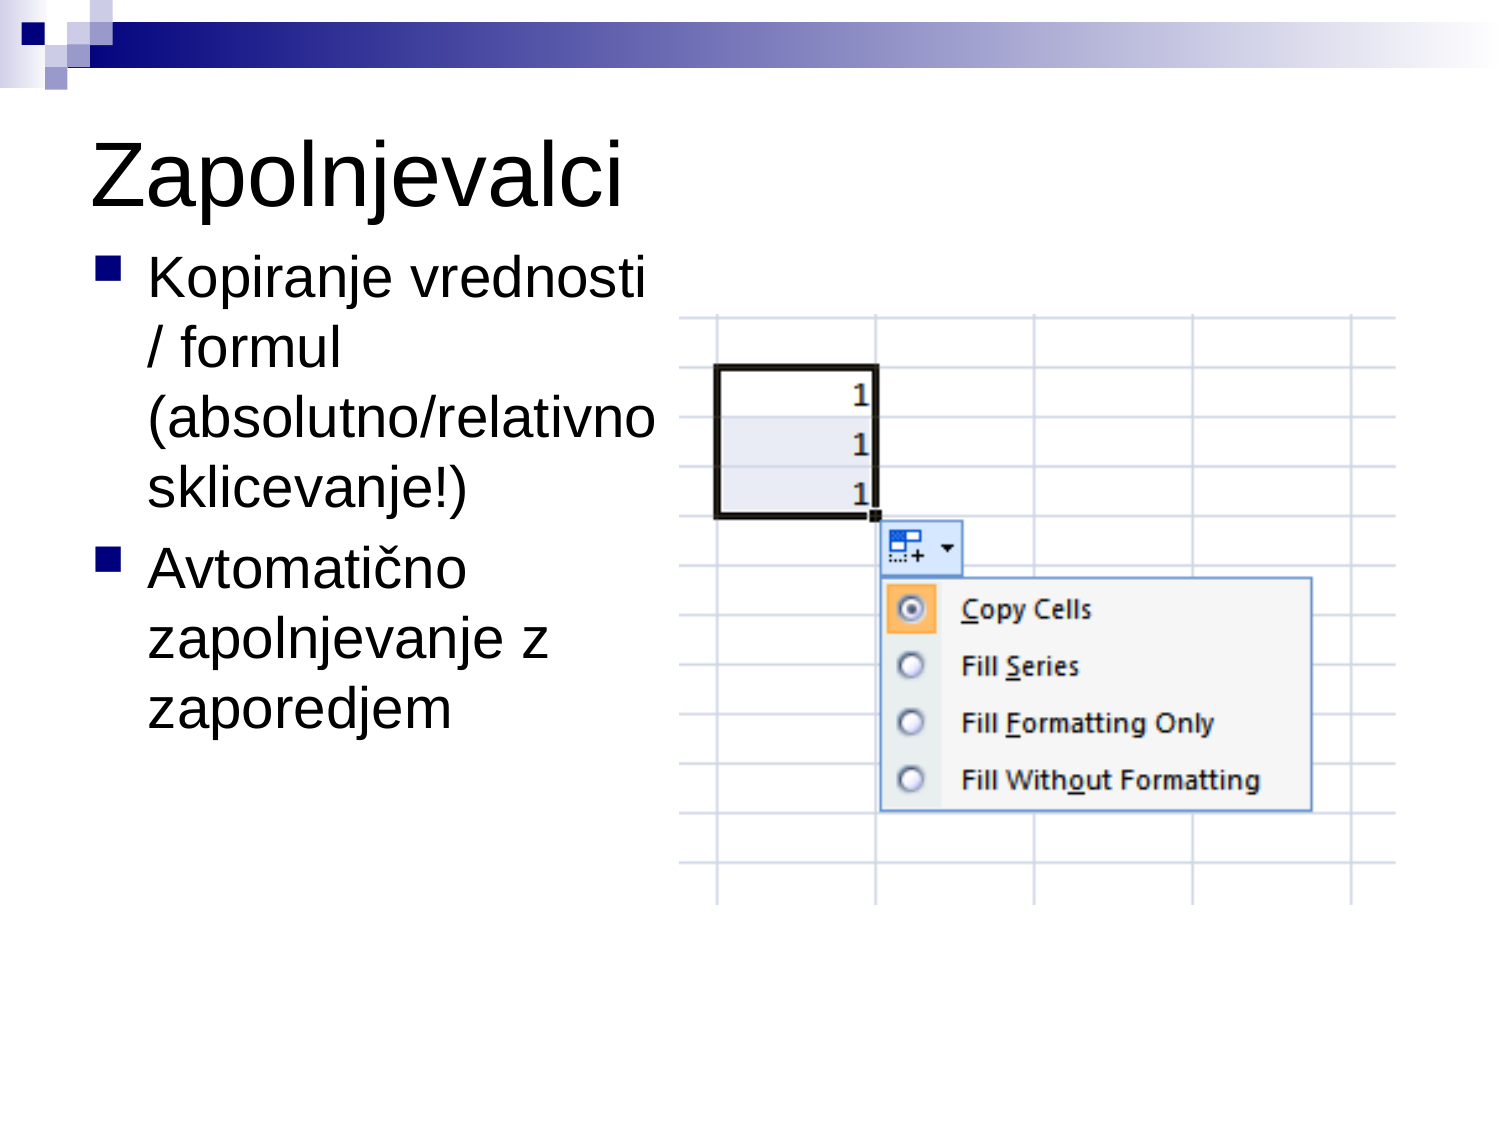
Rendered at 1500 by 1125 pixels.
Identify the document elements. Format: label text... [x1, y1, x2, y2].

title Zapolnjevalci [75, 105, 1425, 235]
list Kopiranje vrednosti / formul (absolutno/relativno sklicevanje!) Avtomatično zapolnjevanje z zaporedjem [76, 231, 680, 1064]
picture [679, 314, 1396, 905]
